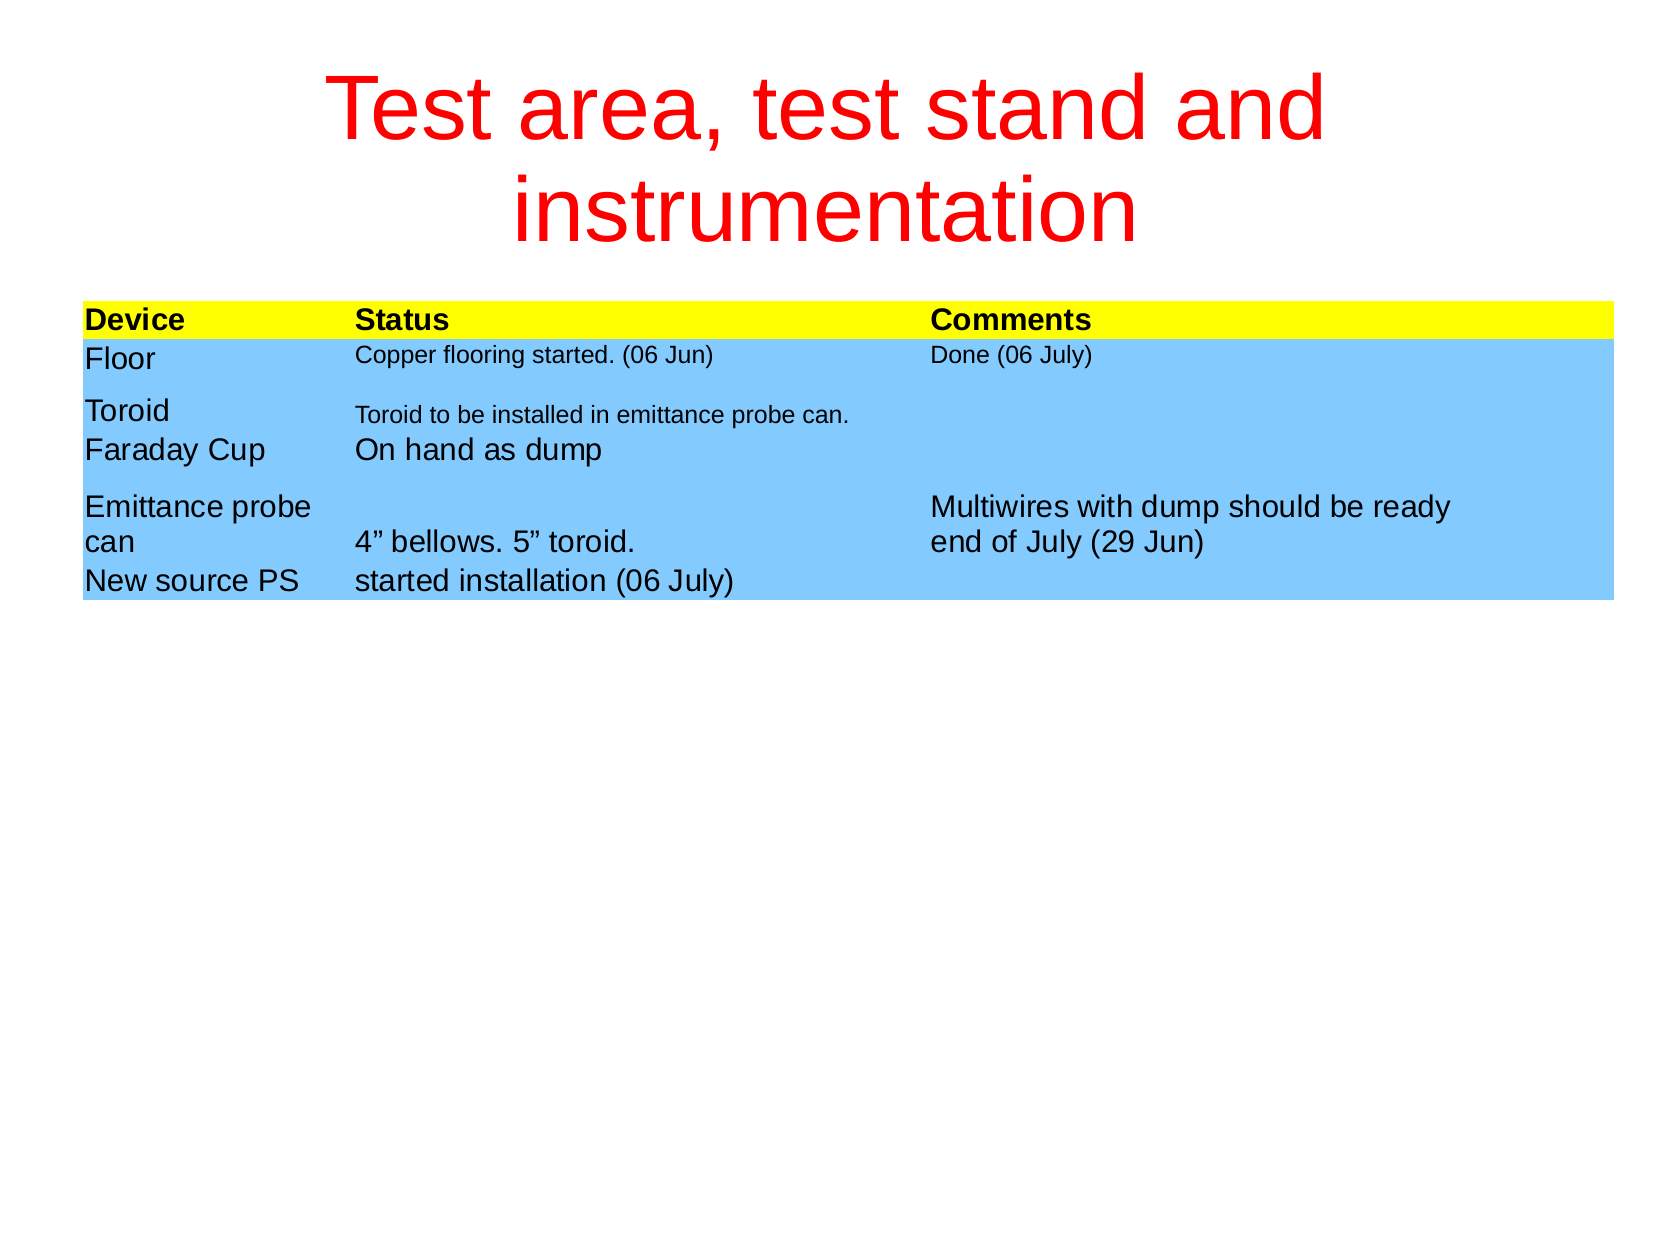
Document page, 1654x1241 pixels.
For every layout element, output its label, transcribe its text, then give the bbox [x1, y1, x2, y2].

title Test area, test stand and instrumentation [82, 55, 1571, 263]
chart [82, 300, 1616, 1204]
